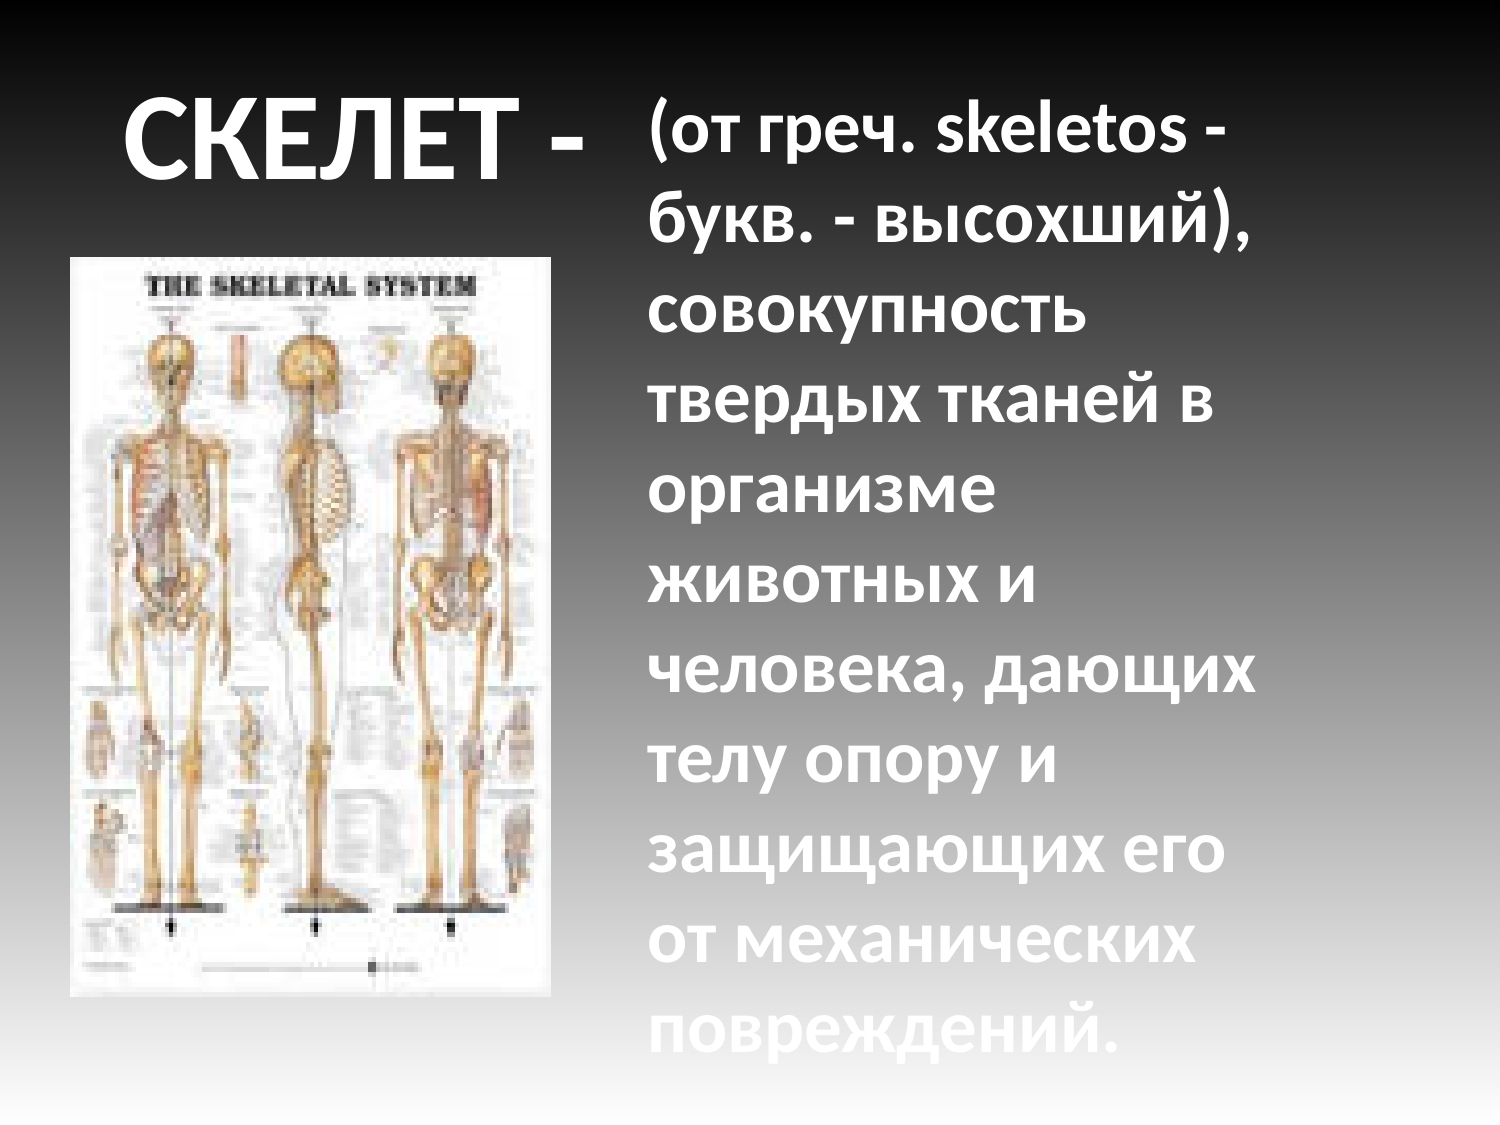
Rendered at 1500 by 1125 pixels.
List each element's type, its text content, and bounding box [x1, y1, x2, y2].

text_box (от греч. skeletos - букв. - высохший), совокупность твердых тканей в организме животных и человека, дающих телу опору и защищающих его от механических повреждений. [632, 70, 1325, 1076]
picture [70, 257, 551, 997]
text_box СКЕЛЕТ - [108, 46, 659, 212]
